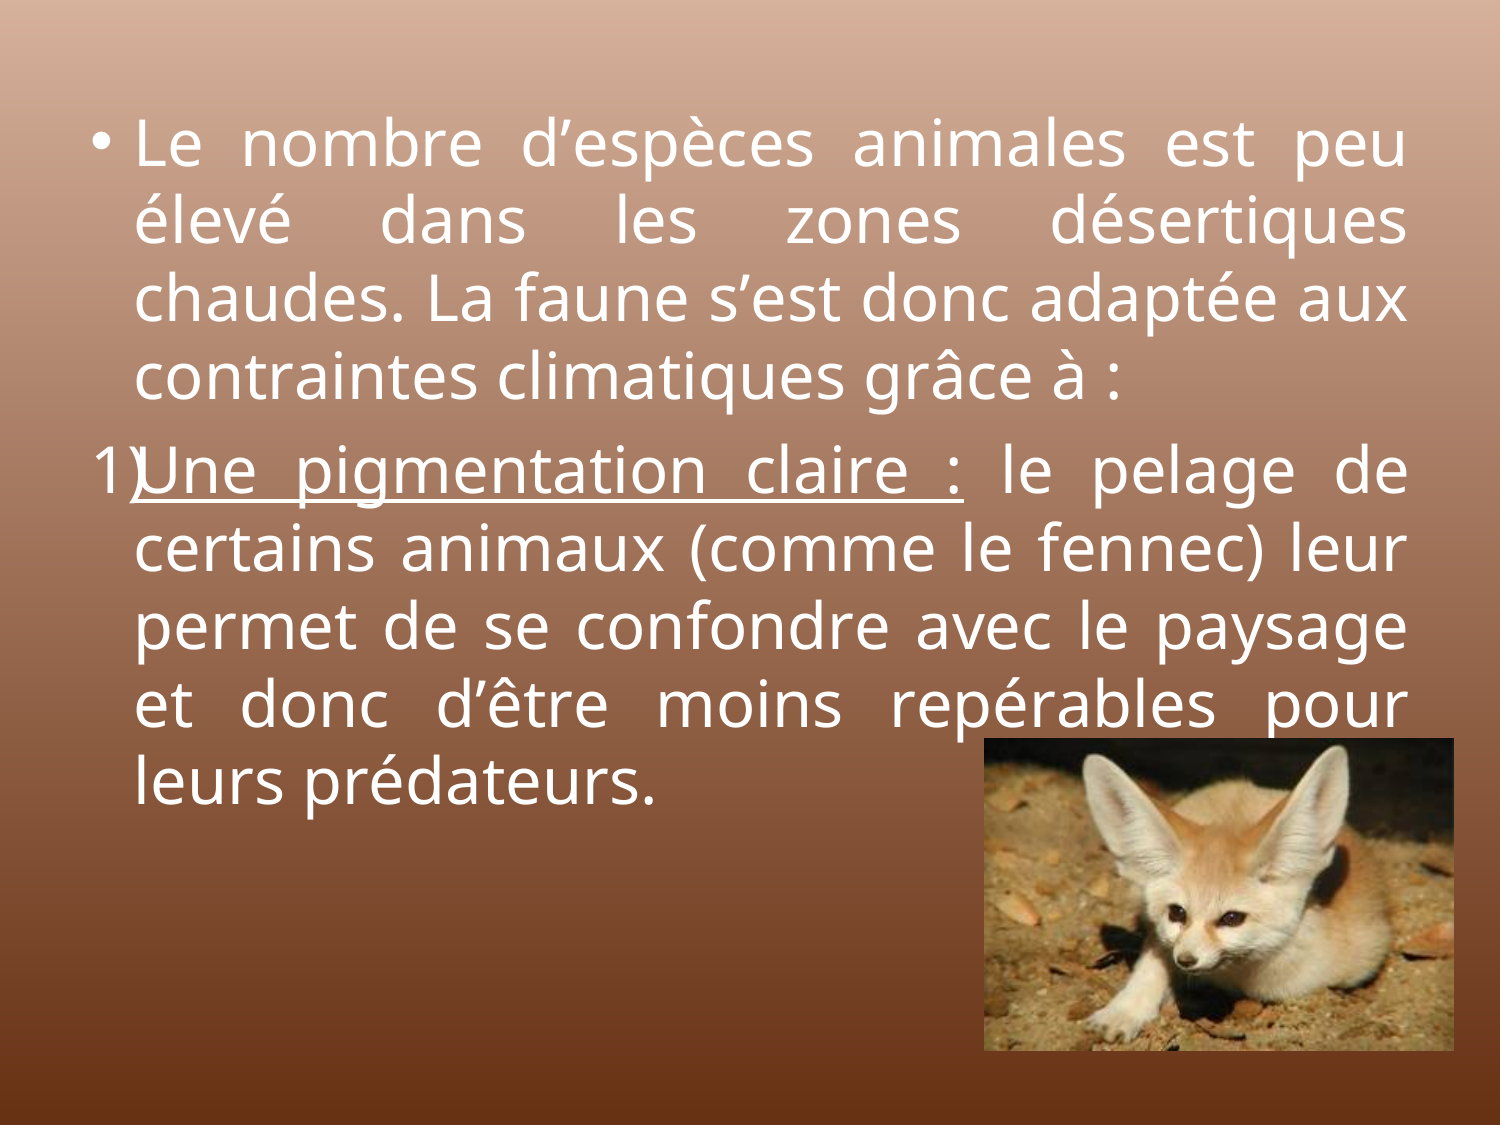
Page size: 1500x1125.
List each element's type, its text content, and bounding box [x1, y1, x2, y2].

list Le nombre d’espèces animales est peu élevé dans les zones désertiques chaudes. La faune s’est donc adaptée aux contraintes climatiques grâce à : Une pigmentation claire : le pelage de certains animaux (comme le fennec) leur permet de se confondre avec le paysage et donc d’être moins repérables pour leurs prédateurs. [75, 93, 1426, 844]
picture [984, 738, 1454, 1051]
